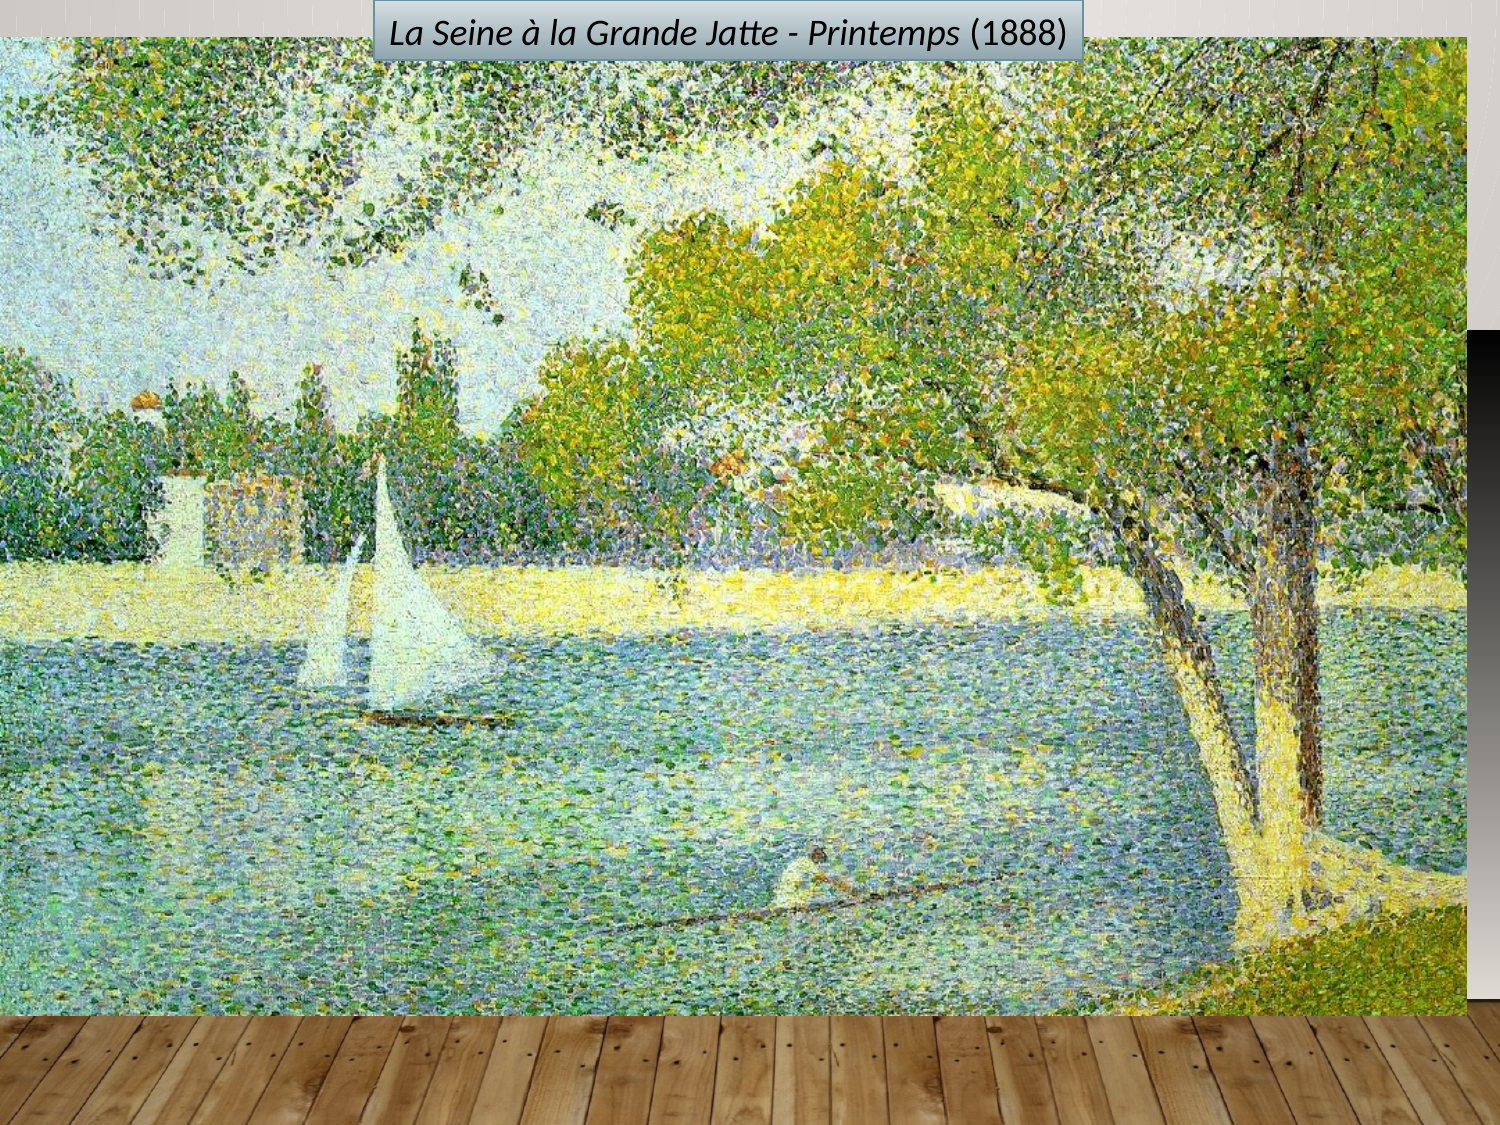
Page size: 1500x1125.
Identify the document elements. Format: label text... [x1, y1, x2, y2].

text_box La Seine à la Grande Jatte - Printemps (1888) [374, 0, 1083, 60]
picture [0, 37, 1467, 1016]
